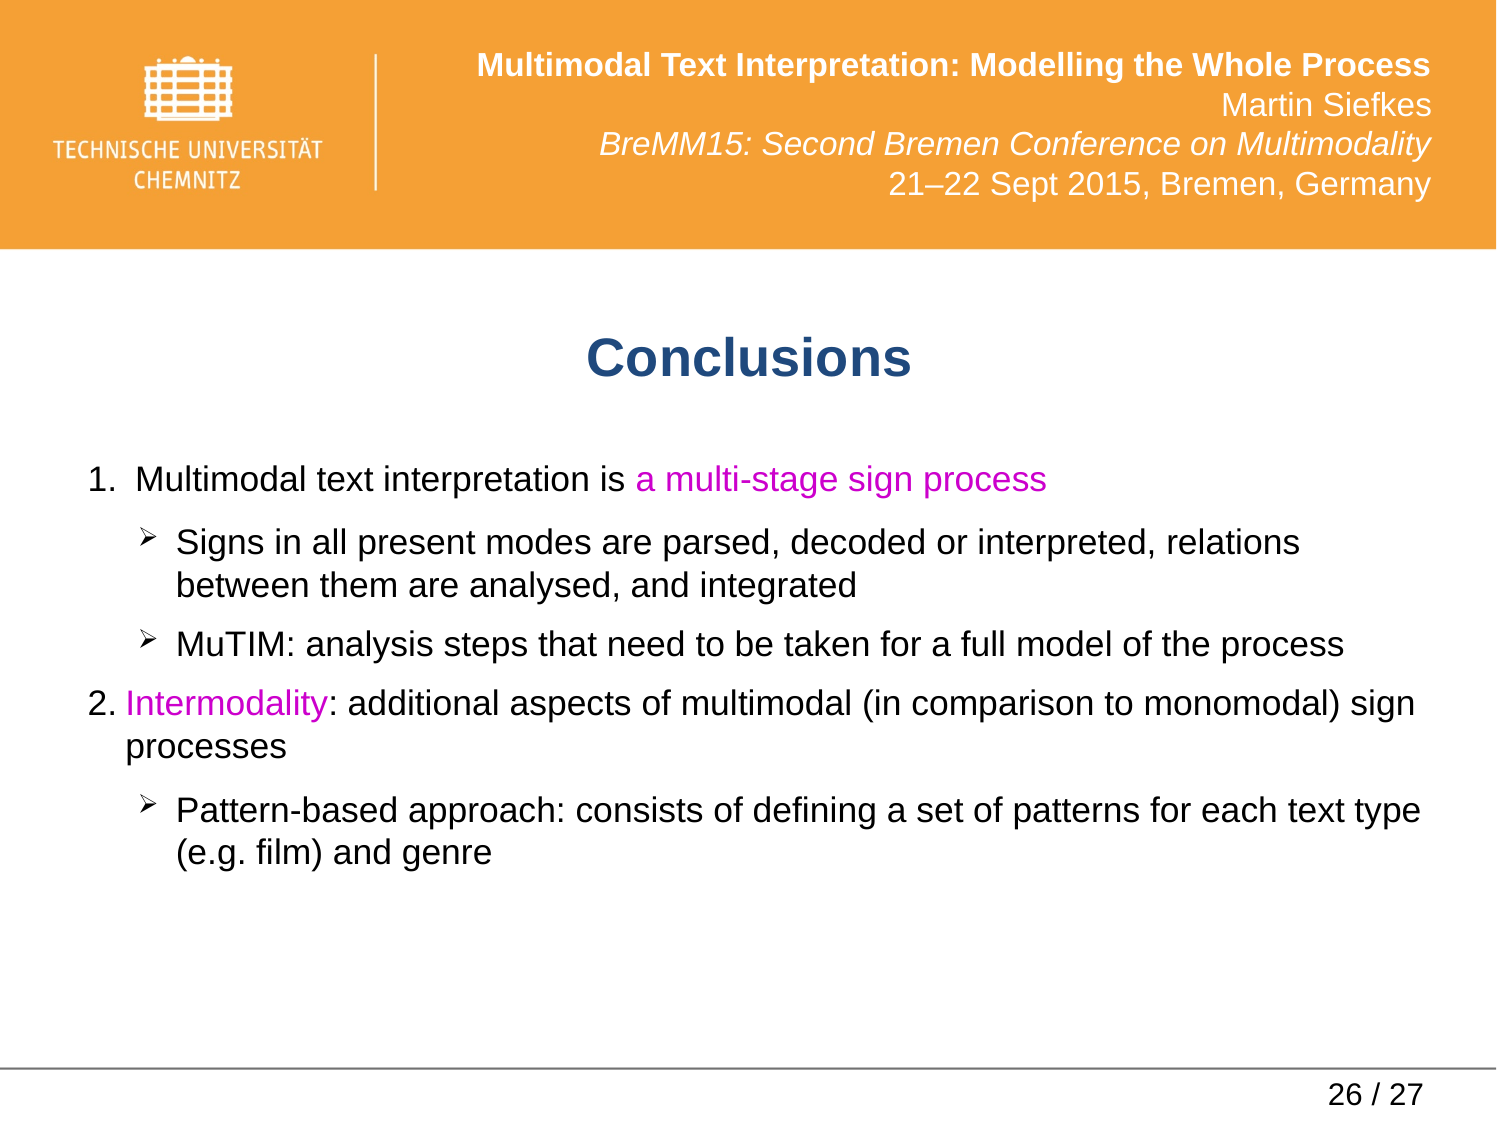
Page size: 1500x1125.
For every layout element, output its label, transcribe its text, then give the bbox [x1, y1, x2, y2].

text_box <Foliennummer> / 27 [1162, 1069, 1500, 1120]
picture [0, 0, 1497, 1125]
text_box Conclusions [59, 314, 1441, 449]
list [419, 45, 774, 197]
list Multimodal text interpretation is a multi-stage sign process Signs in all present modes are parsed, decoded or interpreted, relations between them are analysed, and integrated MuTIM: analysis steps that need to be taken for a full model of the process Intermodality: additional aspects of multimodal (in comparison to monomodal) sign processes Pattern-based approach: consists of defining a set of patterns for each text type (e.g. film) and genre [75, 455, 1426, 934]
